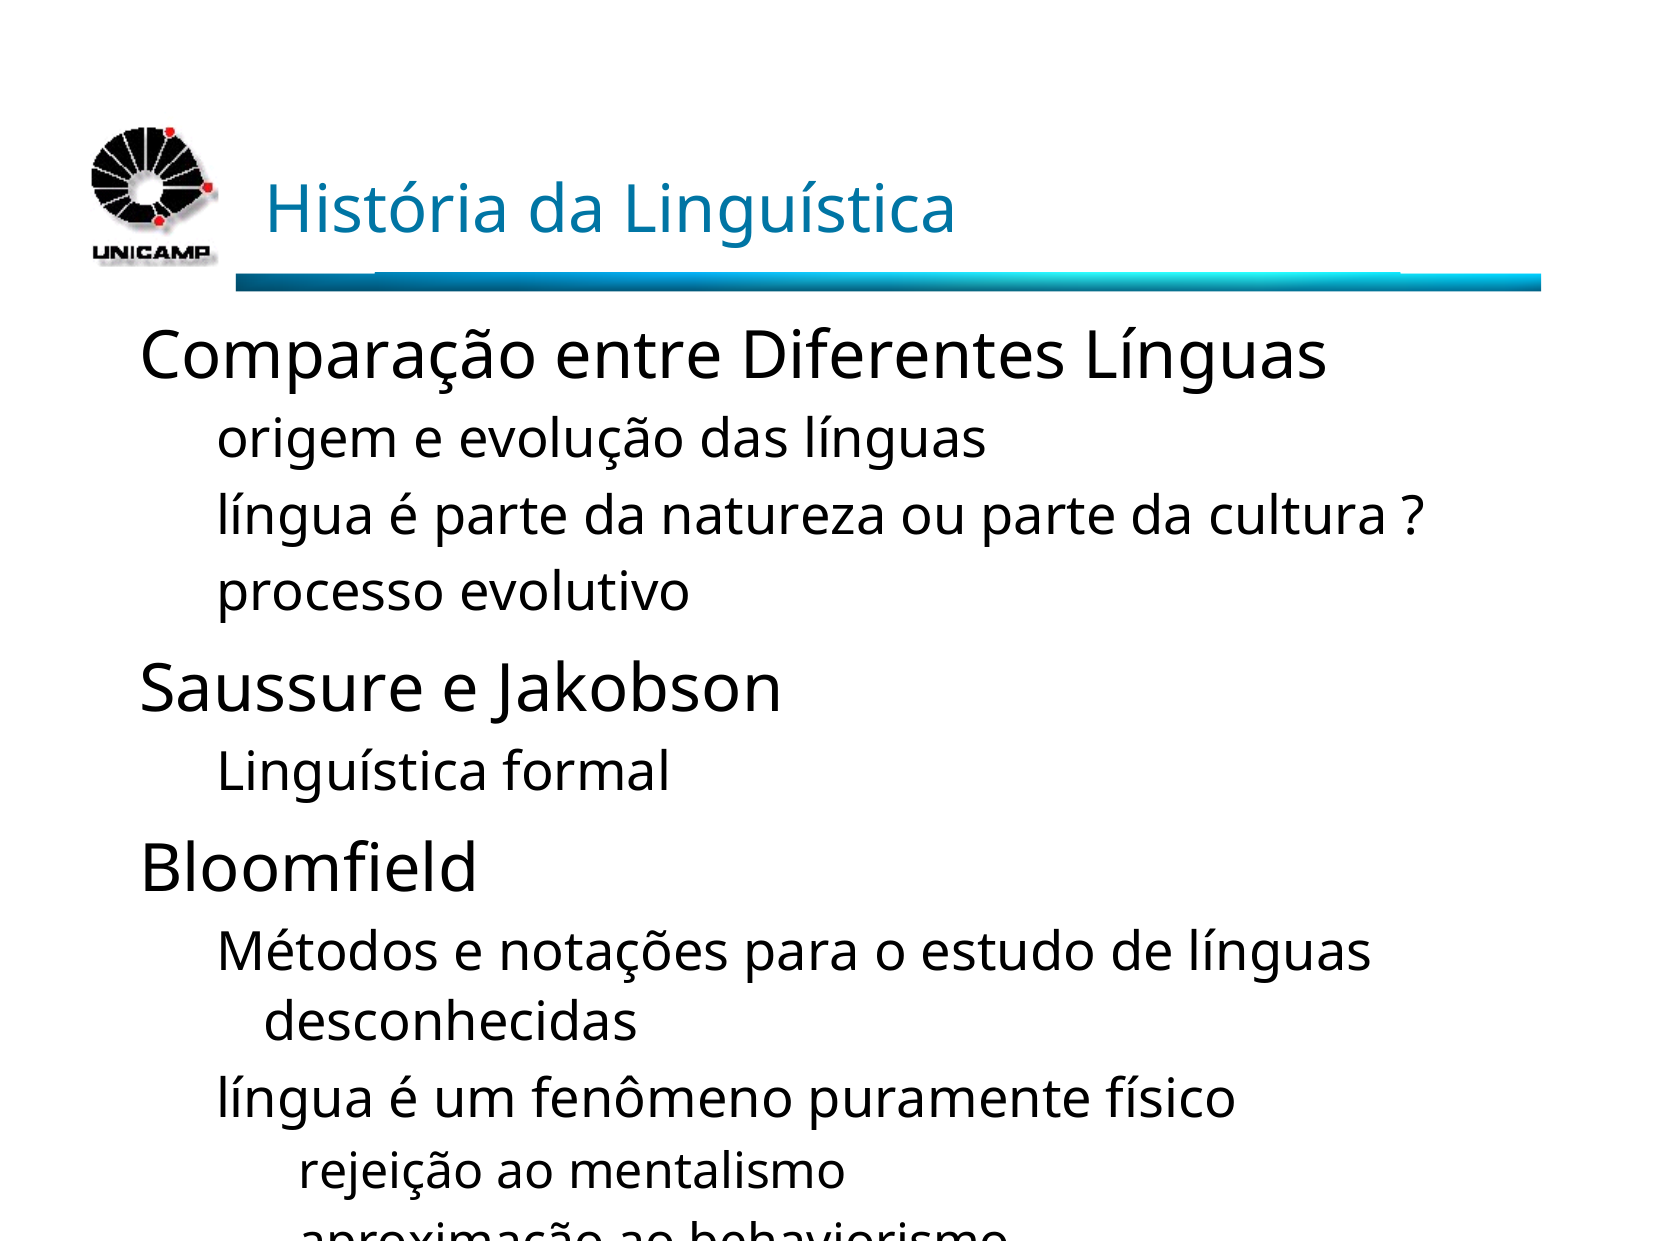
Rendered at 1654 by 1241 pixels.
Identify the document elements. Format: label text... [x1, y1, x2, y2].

title História da Linguística [264, 42, 1534, 250]
list Comparação entre Diferentes Línguas origem e evolução das línguas língua é parte da natureza ou parte da cultura ? processo evolutivo Saussure e Jakobson Linguística formal Bloomfield Métodos e notações para o estudo de línguas desconhecidas língua é um fenômeno puramente físico rejeição ao mentalismo aproximação ao behaviorismo [121, 309, 1534, 1182]
picture [125, 272, 1654, 295]
